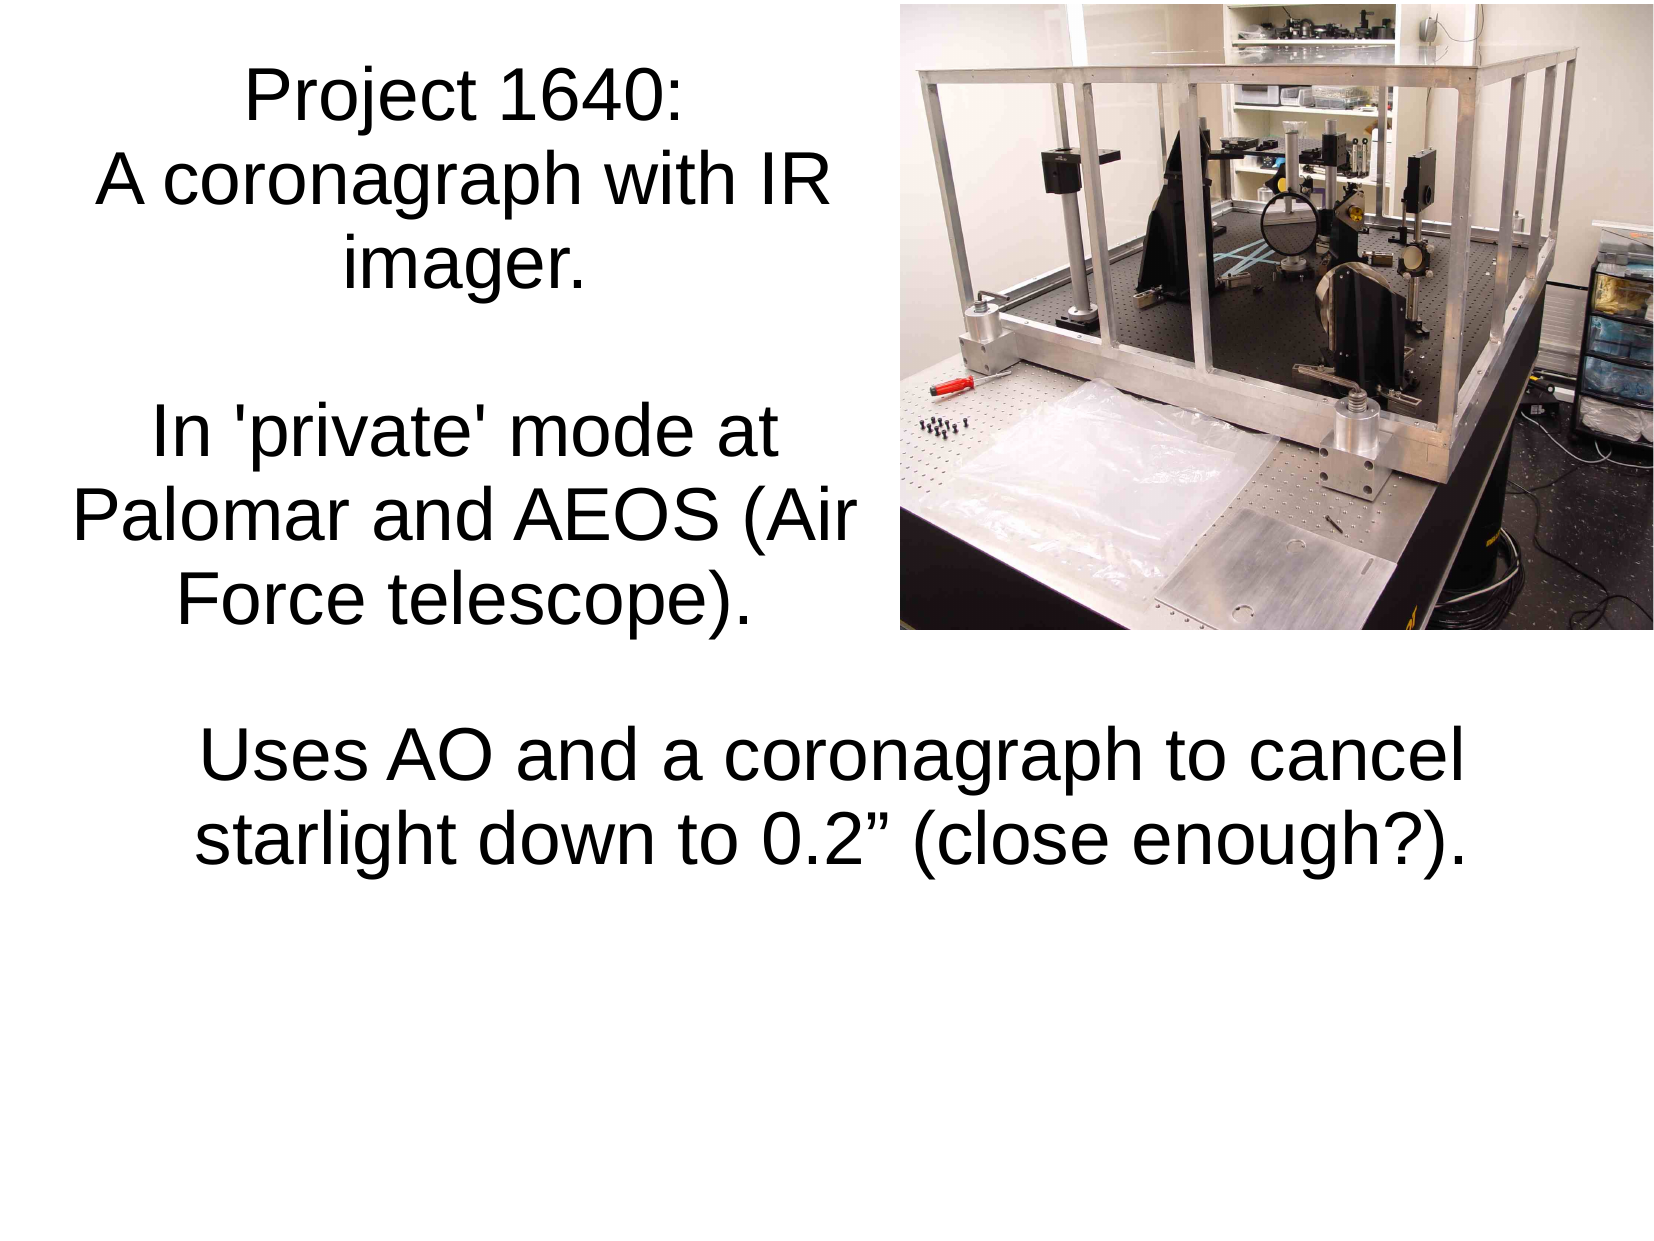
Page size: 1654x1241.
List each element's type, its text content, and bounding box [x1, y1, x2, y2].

text_box Project 1640: A coronagraph with IR imager. In 'private' mode at Palomar and AEOS (Air Force telescope). [30, 45, 901, 648]
text_box Uses AO and a coronagraph to cancel starlight down to 0.2” (close enough?). [45, 705, 1621, 888]
picture [900, 4, 1654, 631]
